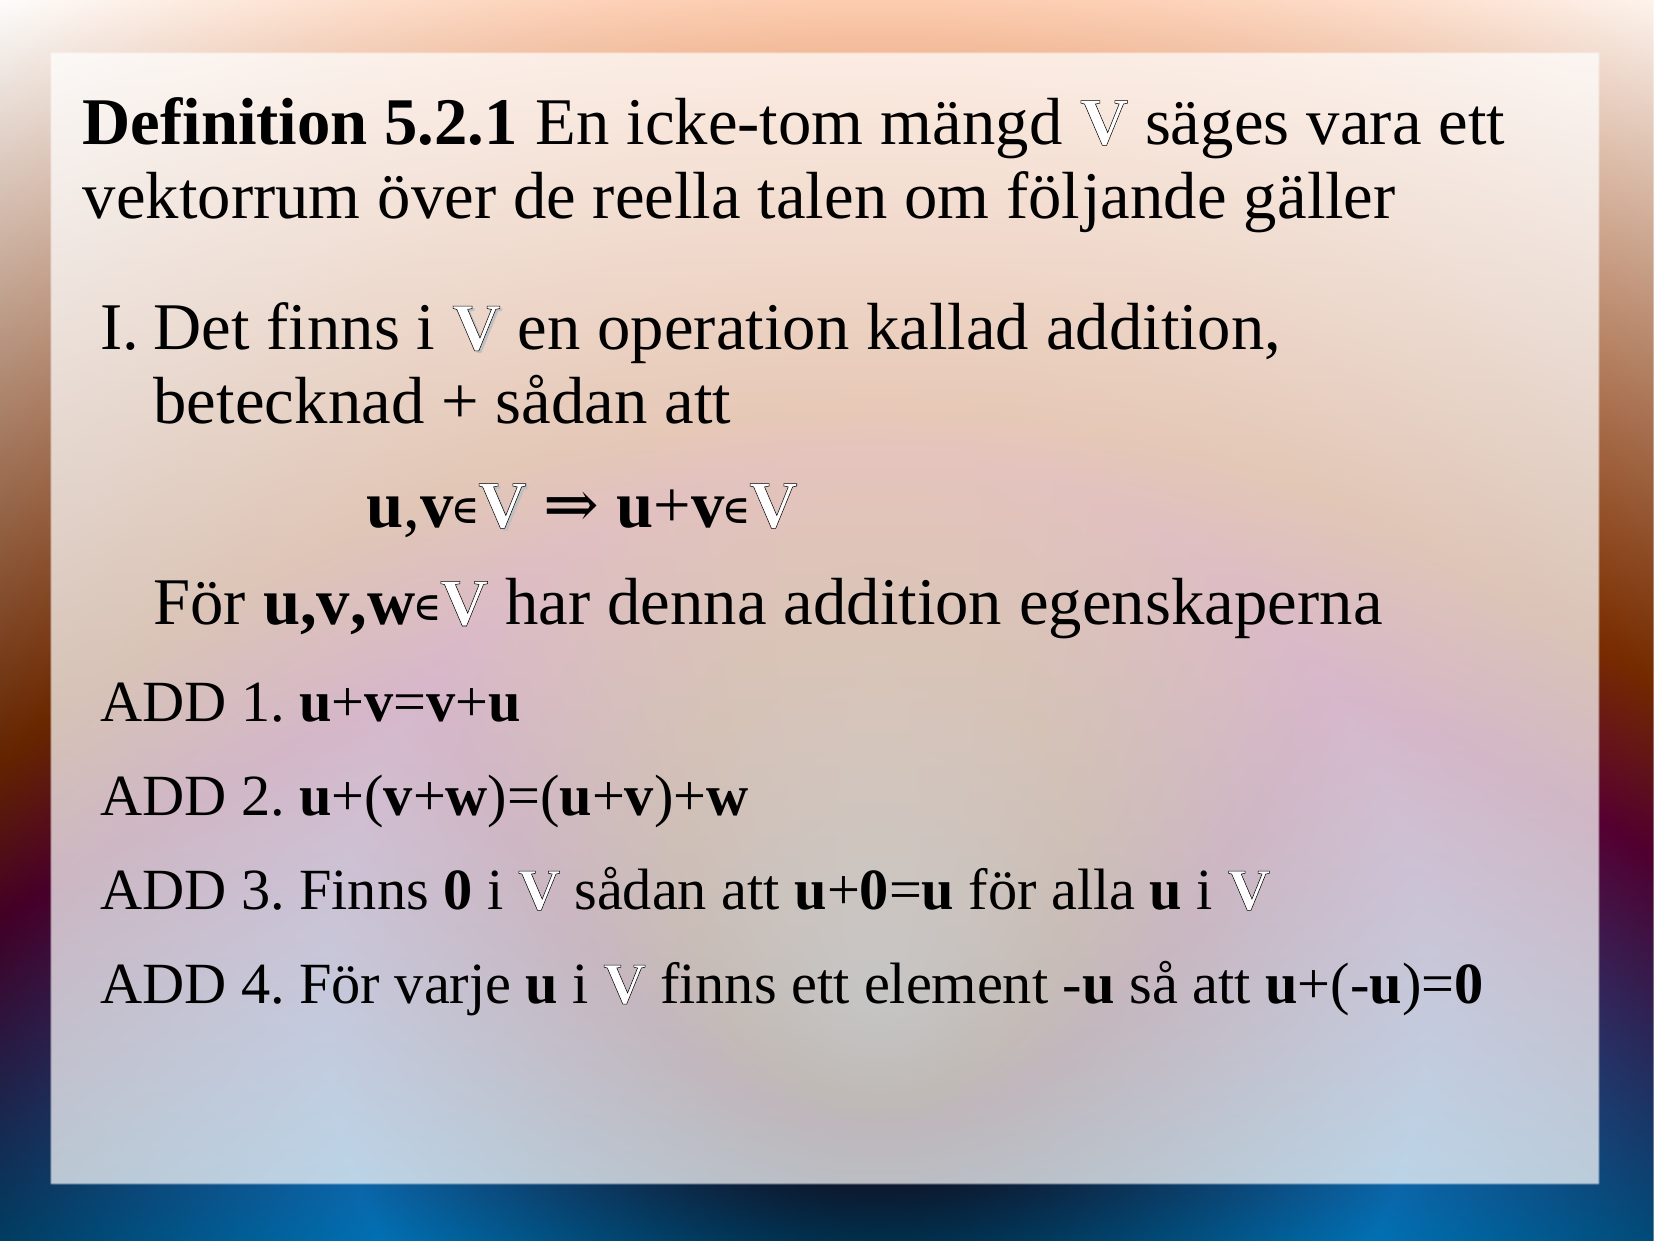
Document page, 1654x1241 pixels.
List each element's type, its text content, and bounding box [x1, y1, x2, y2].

picture [0, 0, 1654, 1241]
list Det finns i V en operation kallad addition, betecknad + sådan att u,v∊V ⇒ u+v∊V För u,v,w∊V har denna addition egenskaperna u+v=v+u u+(v+w)=(u+v)+w Finns 0 i V sådan att u+0=u för alla u i V För varje u i V finns ett element -u så att u+(-u)=0 [82, 290, 1571, 1109]
title Definition 5.2.1 En icke-tom mängd V säges vara ett vektorrum över de reella talen om följande gäller [82, 55, 1571, 263]
